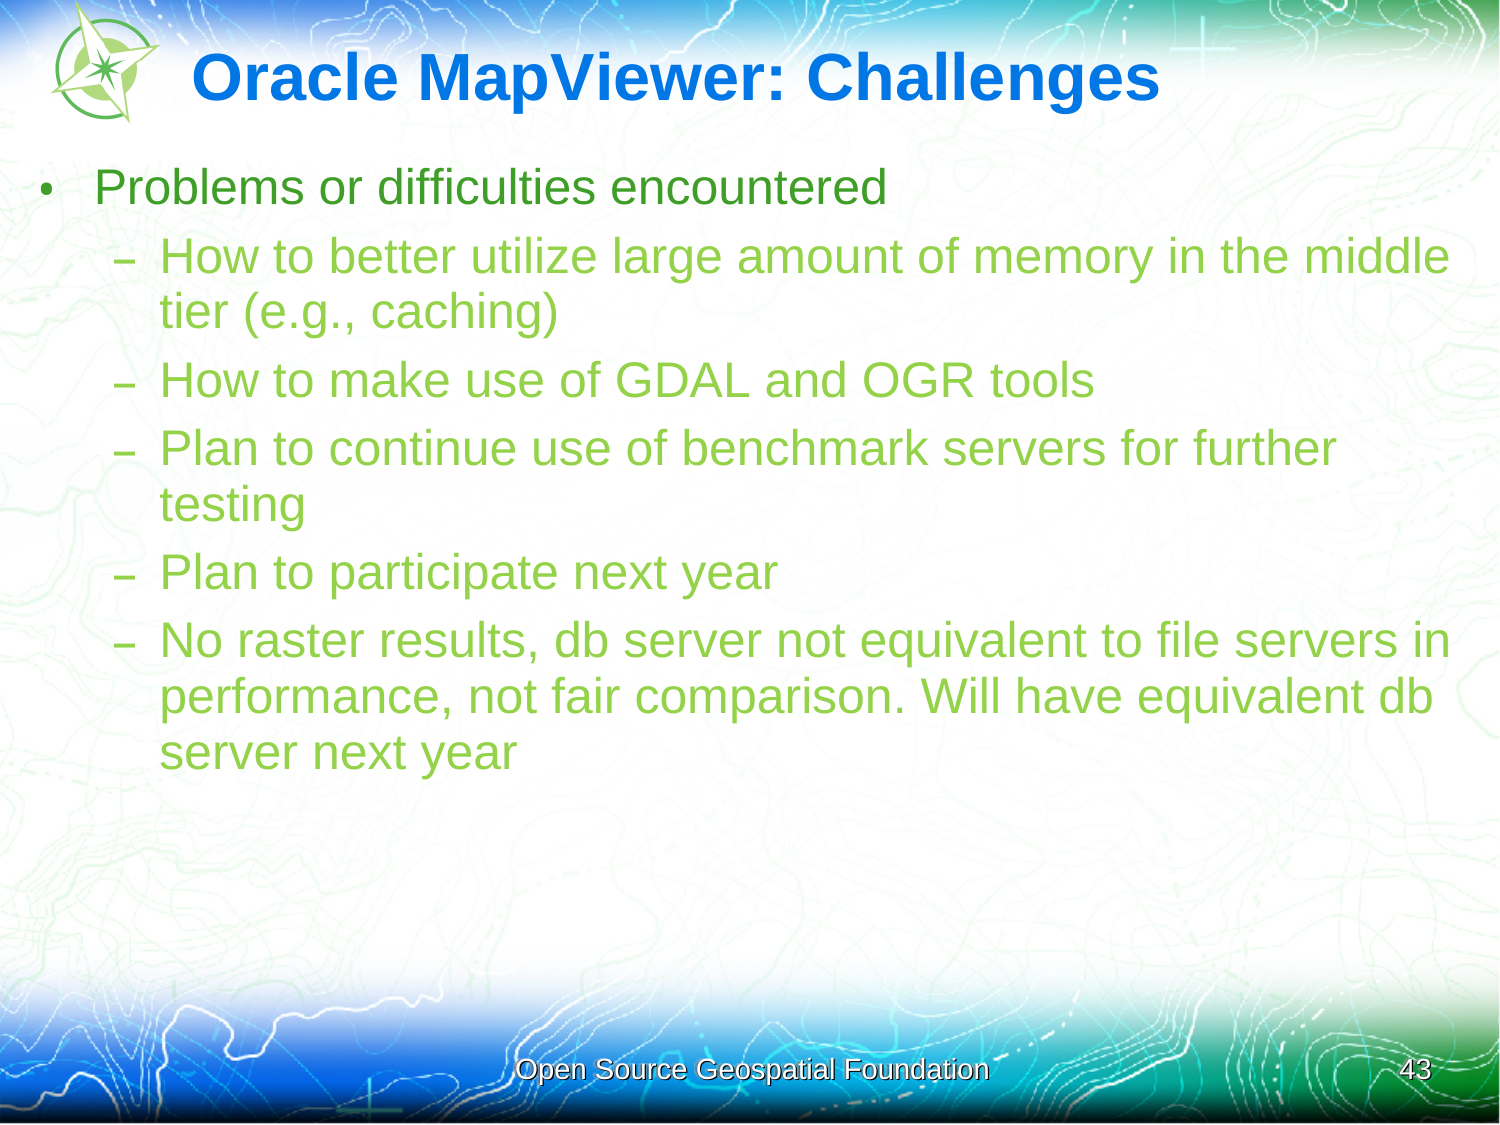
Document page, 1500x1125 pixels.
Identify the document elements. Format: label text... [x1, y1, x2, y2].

picture [0, 0, 1500, 1125]
title Oracle MapViewer: Challenges [177, 26, 1477, 128]
list Problems or difficulties encountered How to better utilize large amount of memory in the middle tier (e.g., caching) How to make use of GDAL and OGR tools Plan to continue use of benchmark servers for further testing Plan to participate next year No raster results, db server not equivalent to file servers in performance, not fair comparison. Will have equivalent db server next year [22, 152, 1470, 895]
